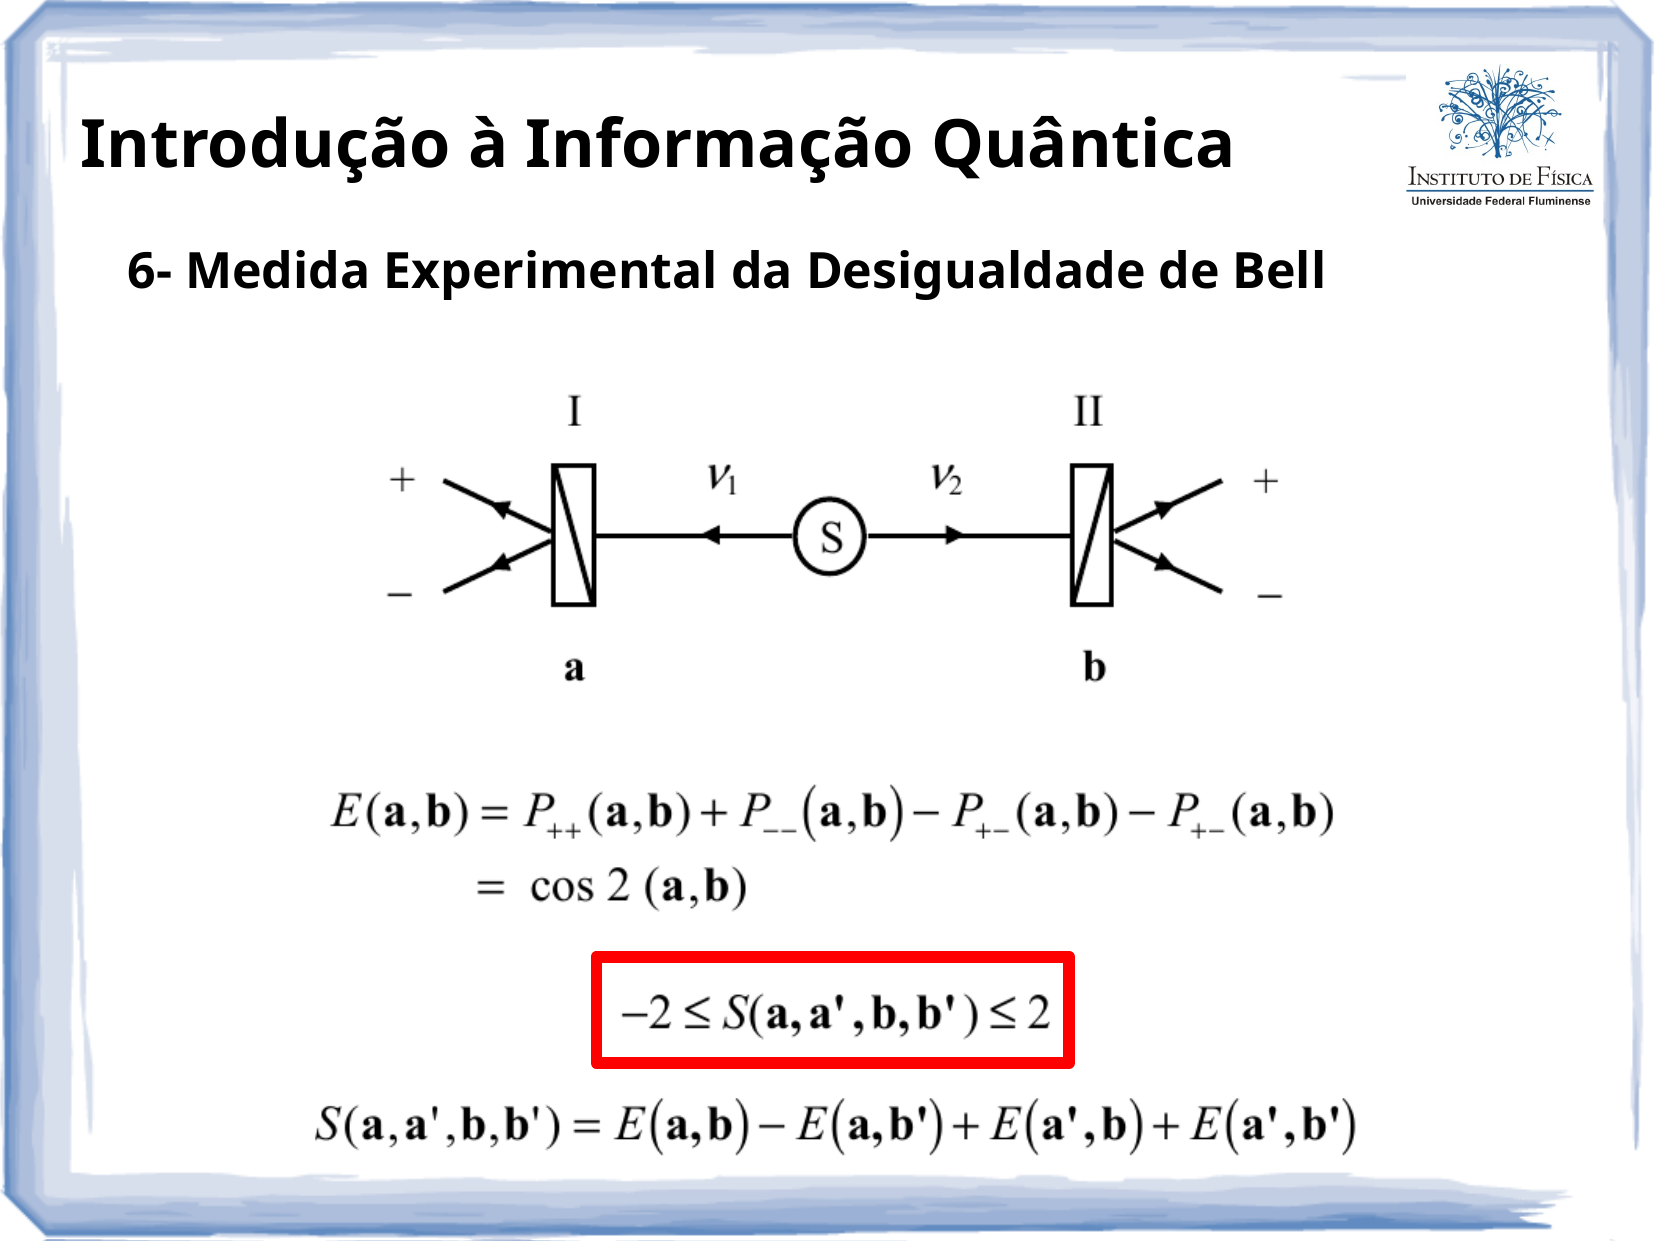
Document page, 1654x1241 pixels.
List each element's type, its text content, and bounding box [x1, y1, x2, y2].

text_box 6- Medida Experimental da Desigualdade de Bell [112, 227, 1589, 326]
text_box Introdução à Informação Quântica [65, 88, 1261, 181]
picture [0, 0, 1654, 1241]
